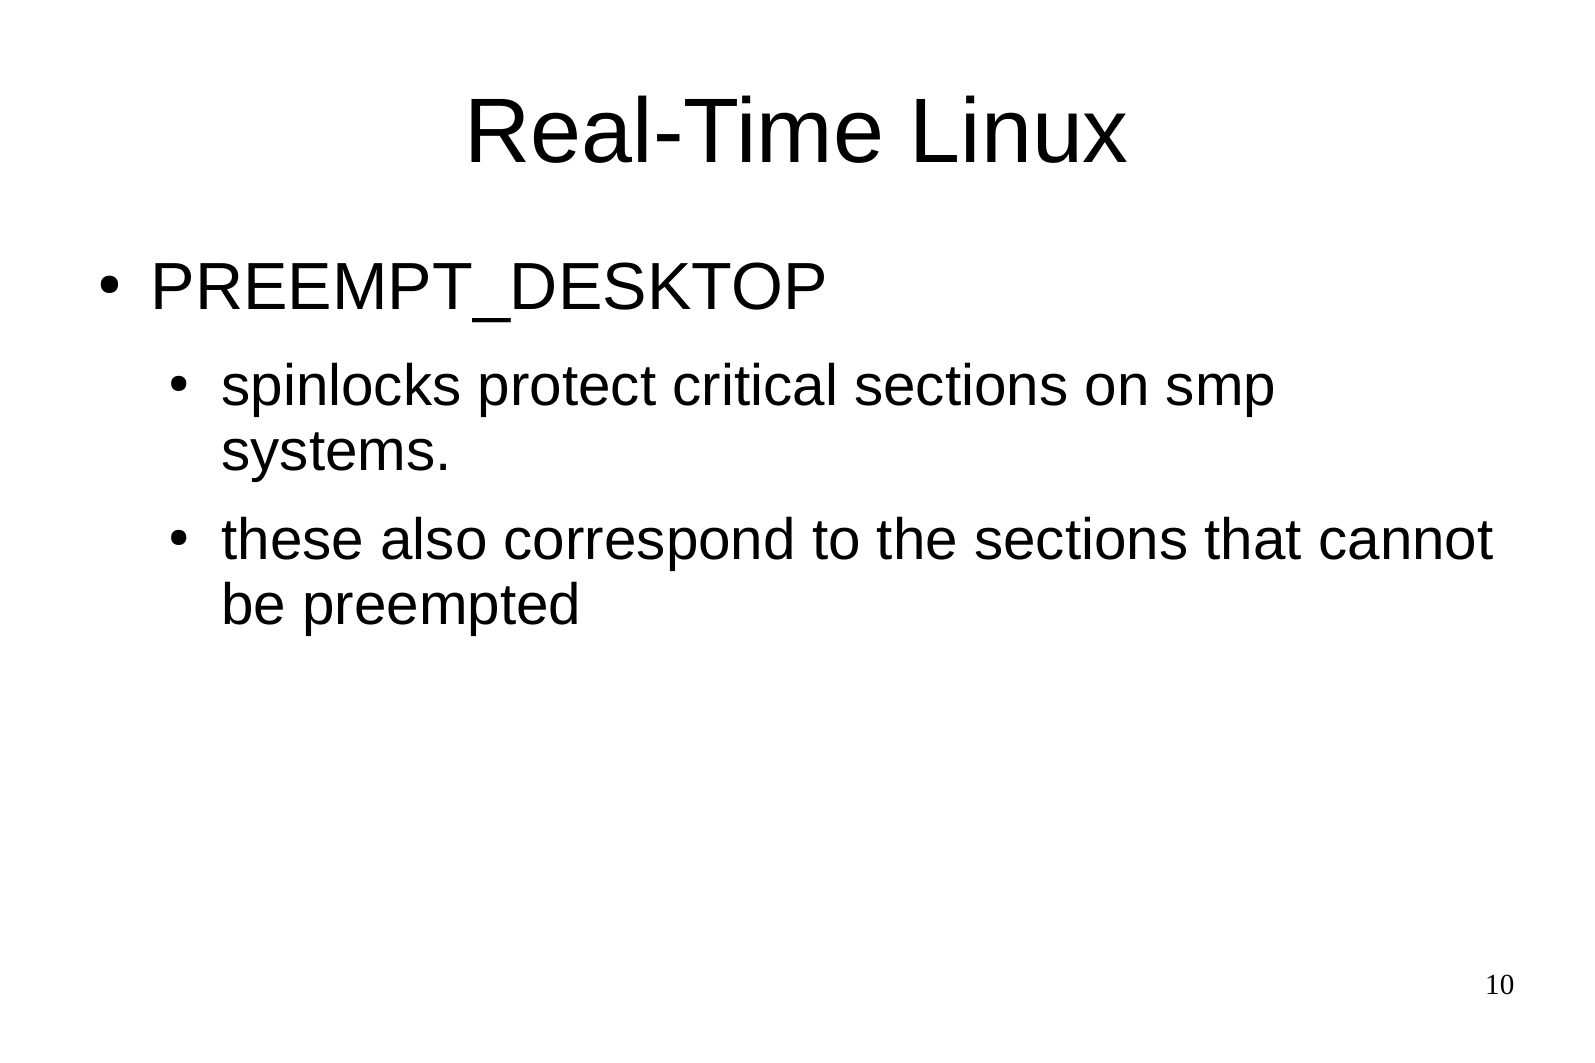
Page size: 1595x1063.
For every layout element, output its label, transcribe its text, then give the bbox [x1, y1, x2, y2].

title Real-Time Linux [79, 49, 1515, 213]
list PREEMPT_DESKTOP spinlocks protect critical sections on smp systems. these also correspond to the sections that cannot be preempted [79, 248, 1515, 936]
